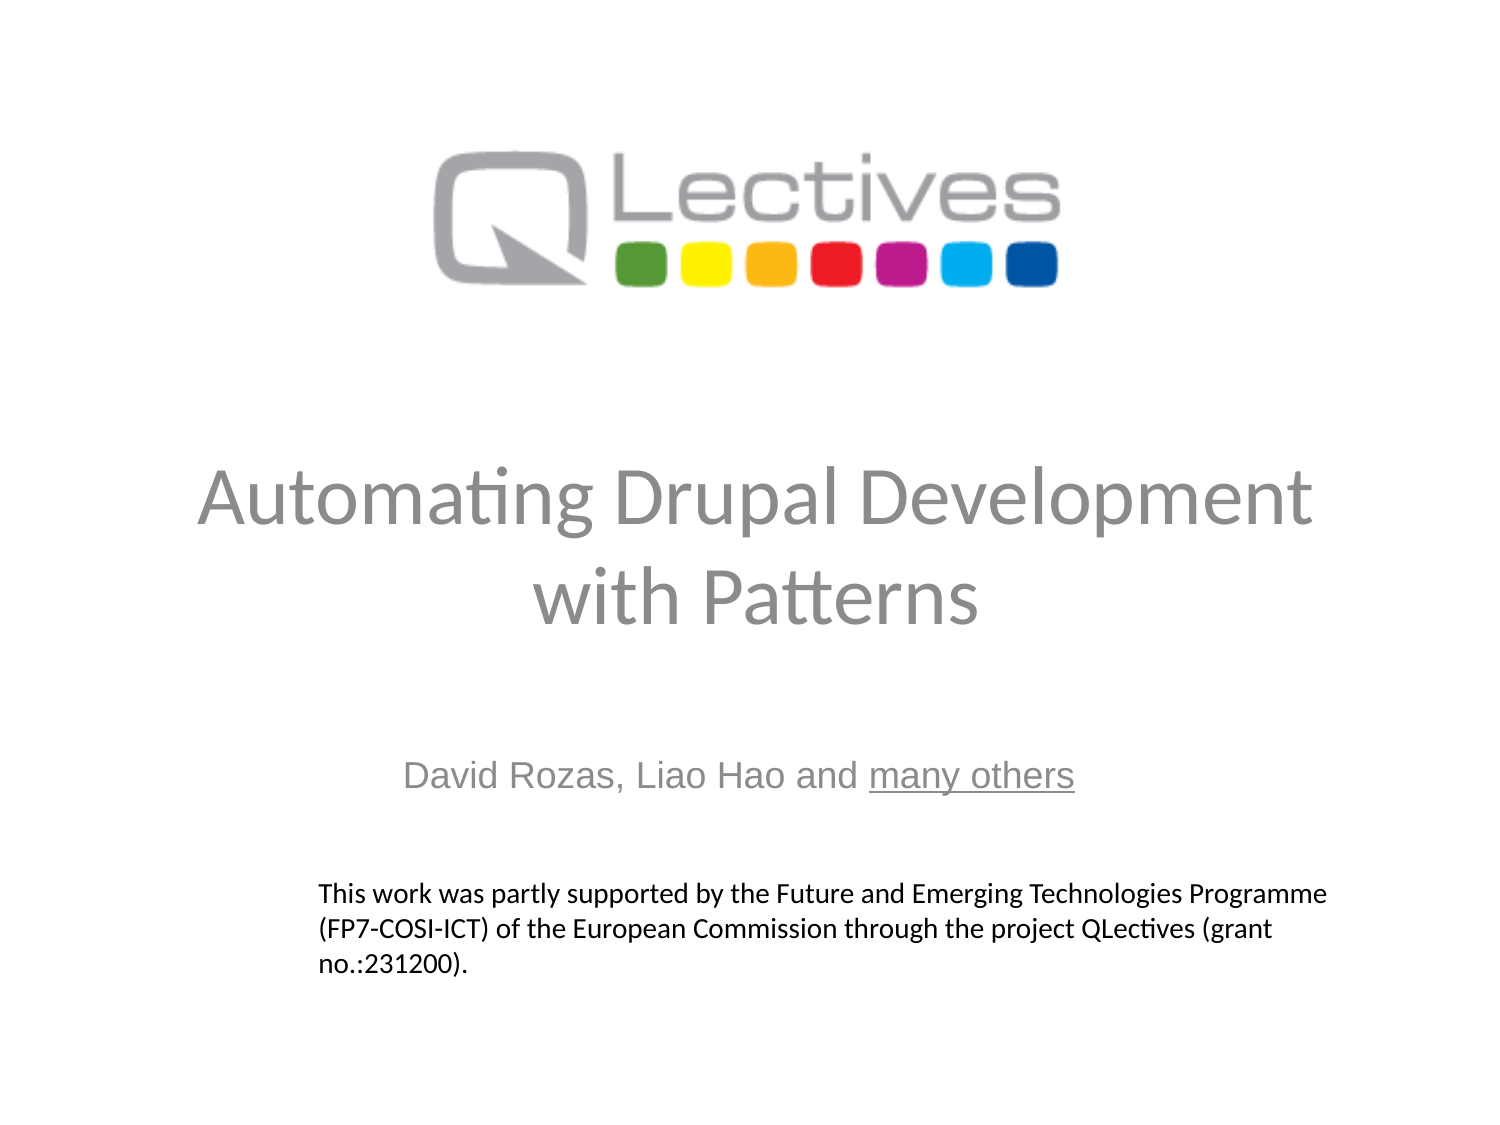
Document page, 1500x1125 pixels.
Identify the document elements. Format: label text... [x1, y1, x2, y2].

picture [285, 25, 1217, 420]
text_box David Rozas, Liao Hao and many others [213, 731, 1264, 815]
text_box Automating Drupal Development with Patterns [118, 420, 1394, 662]
